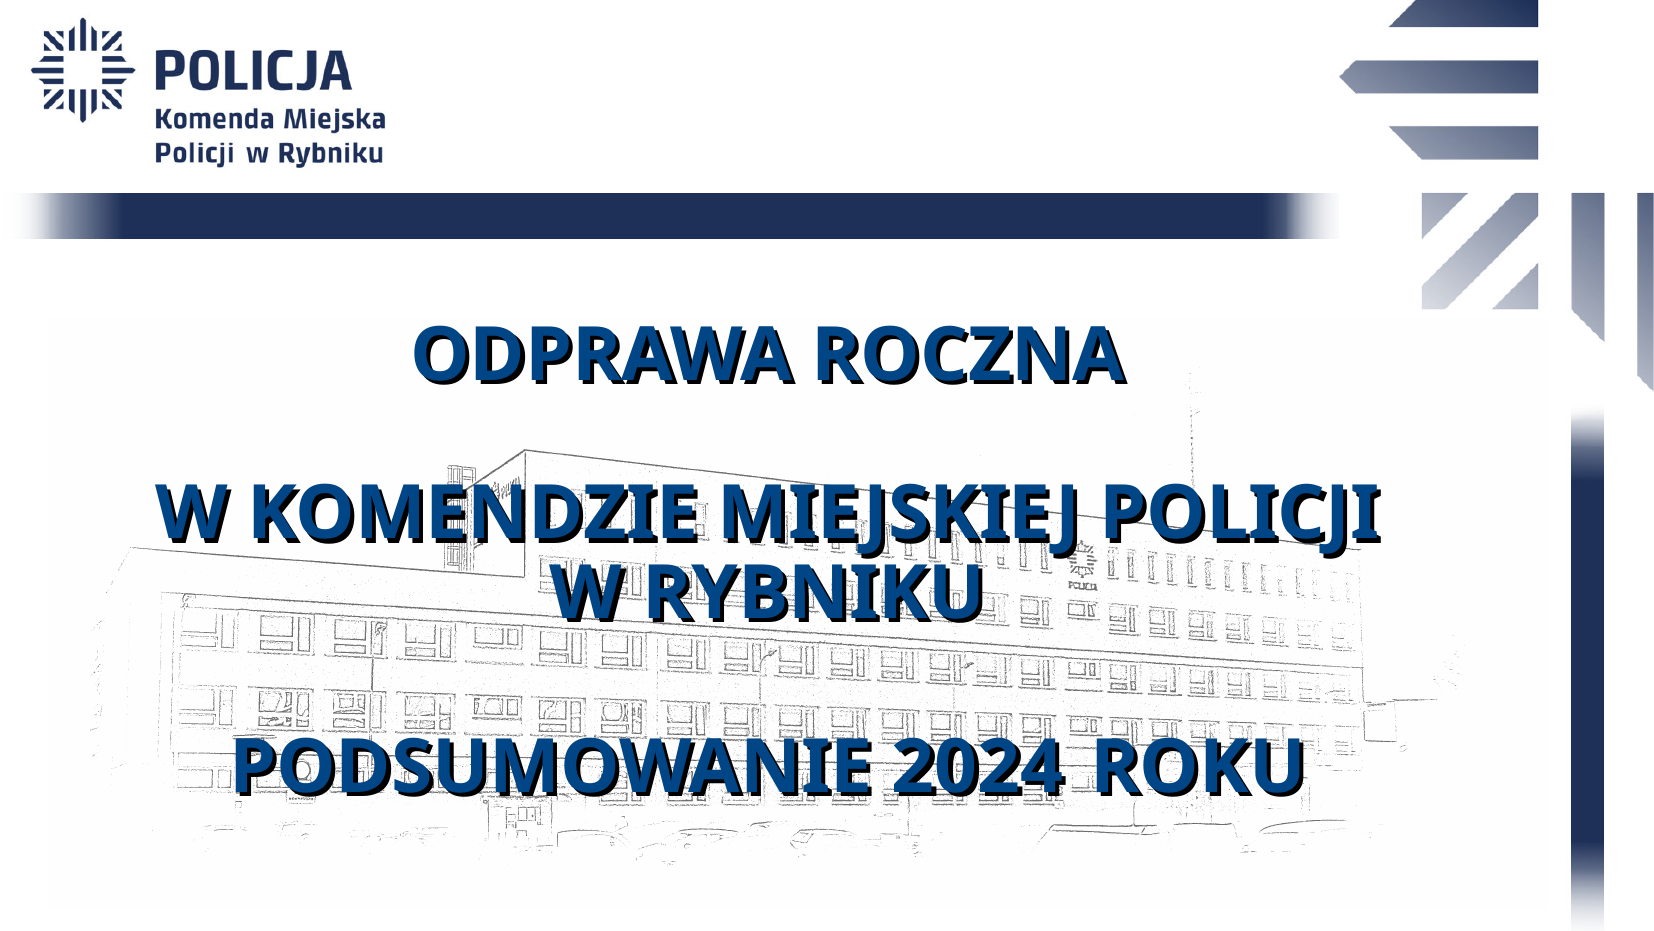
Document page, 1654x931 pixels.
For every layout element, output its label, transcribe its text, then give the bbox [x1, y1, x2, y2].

list ODPRAWA ROCZNA W KOMENDZIE MIEJSKIEJ POLICJI W RYBNIKU PODSUMOWANIE 2024 ROKU [23, 334, 1512, 875]
picture [0, 0, 1654, 931]
